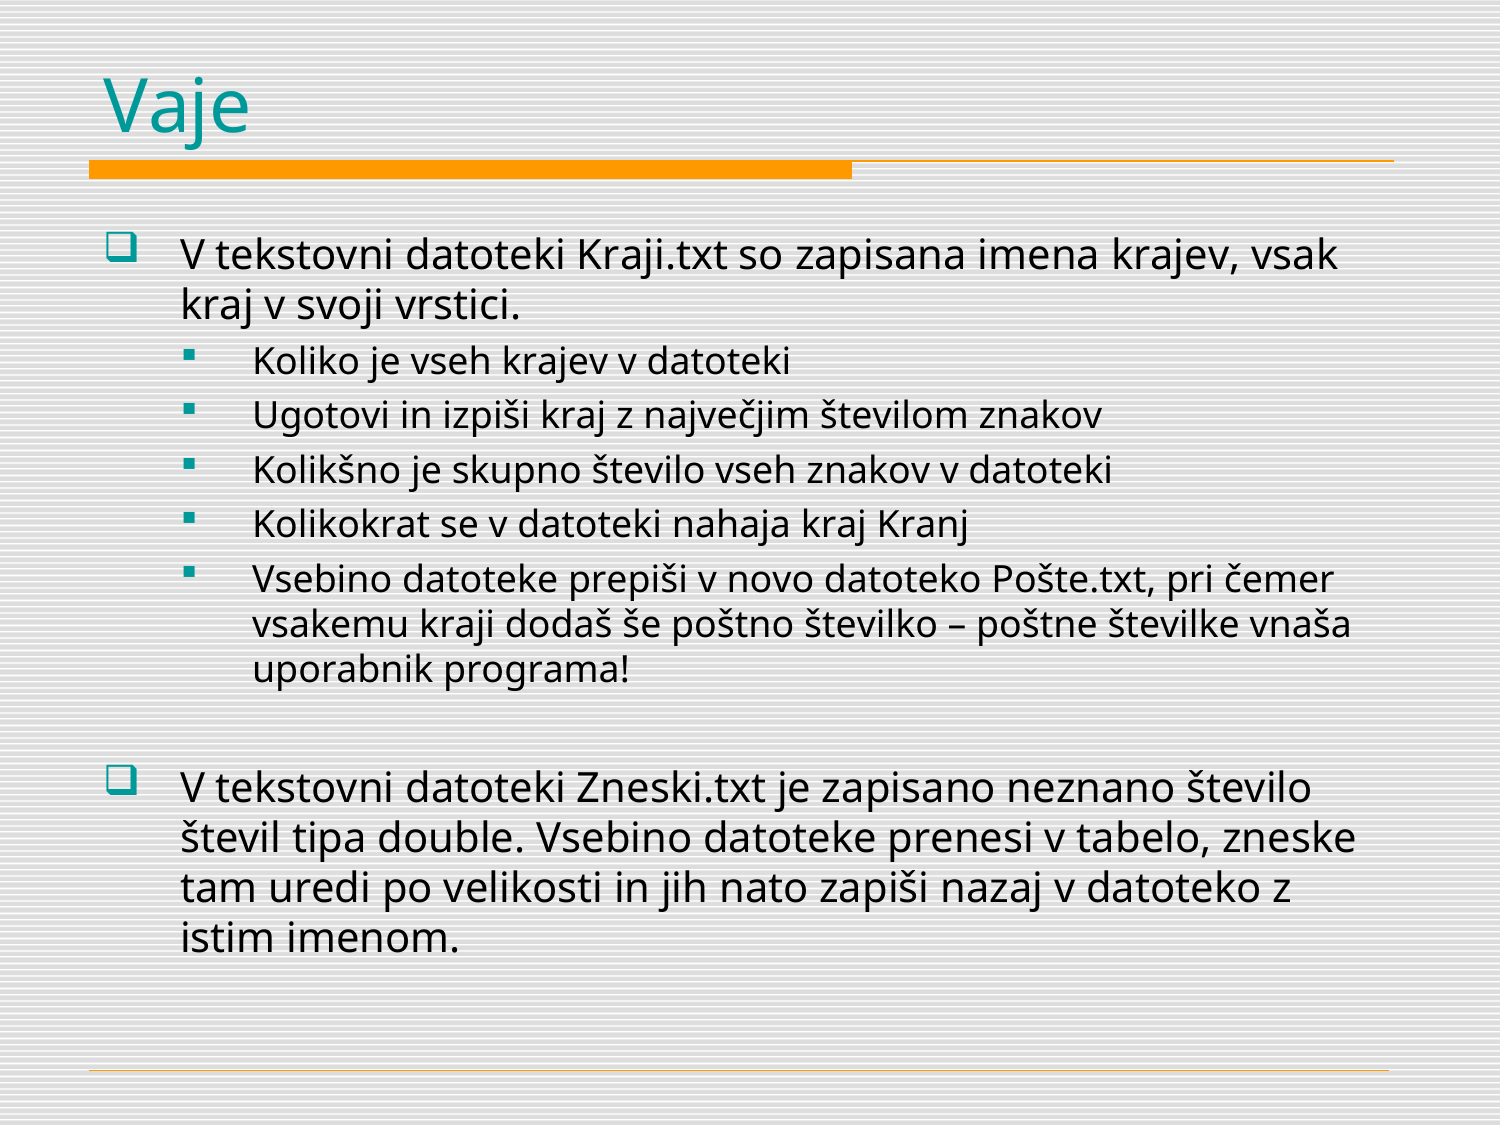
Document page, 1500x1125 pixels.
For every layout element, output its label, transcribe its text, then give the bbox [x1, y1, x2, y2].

picture [0, 0, 1500, 1125]
list V tekstovni datoteki Kraji.txt so zapisana imena krajev, vsak kraj v svoji vrstici. Koliko je vseh krajev v datoteki Ugotovi in izpiši kraj z največjim številom znakov Kolikšno je skupno število vseh znakov v datoteki Kolikokrat se v datoteki nahaja kraj Kranj Vsebino datoteke prepiši v novo datoteko Pošte.txt, pri čemer vsakemu kraji dodaš še poštno številko – poštne številke vnaša uporabnik programa! V tekstovni datoteki Zneski.txt je zapisano neznano število števil tipa double. Vsebino datoteke prenesi v tabelo, zneske tam uredi po velikosti in jih nato zapiši nazaj v datoteko z istim imenom. [88, 220, 1401, 1059]
title Vaje [88, 42, 1401, 155]
